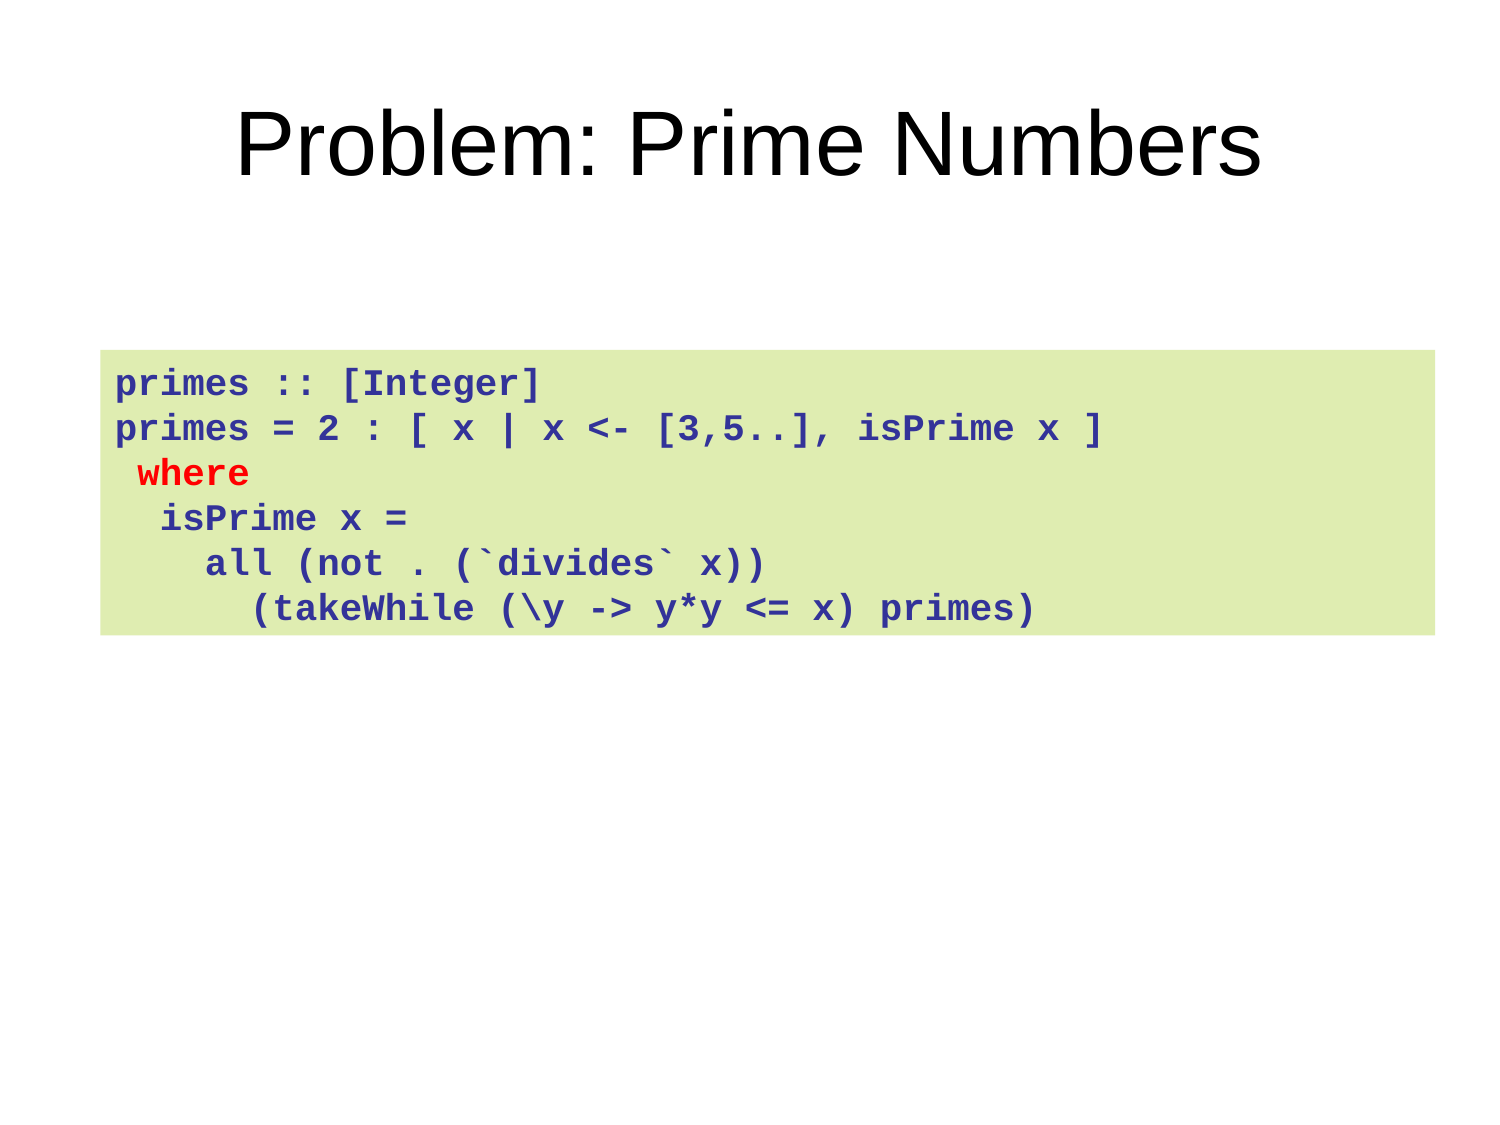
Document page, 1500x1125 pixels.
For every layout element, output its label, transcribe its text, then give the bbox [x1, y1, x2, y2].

text_box primes :: [Integer] primes = 2 : [ x | x <- [3,5..], isPrime x ] where isPrime x = all (not . (`divides` x)) (takeWhile (\y -> y*y <= x) primes) [100, 349, 1436, 636]
title Problem: Prime Numbers [75, 45, 1426, 233]
